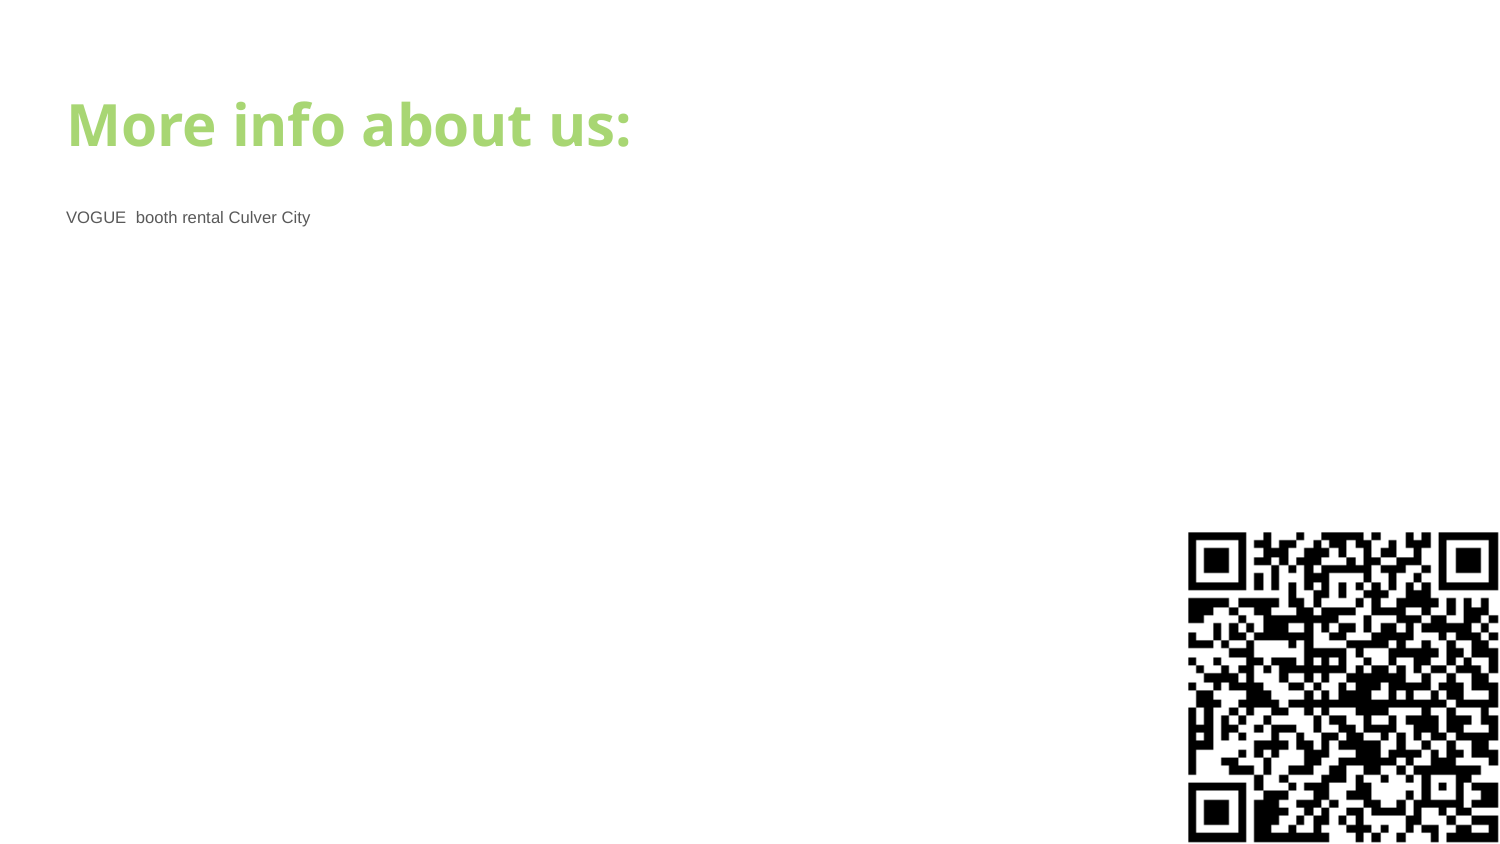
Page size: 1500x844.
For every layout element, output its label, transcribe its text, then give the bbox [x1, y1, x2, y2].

title More info about us: [51, 72, 1449, 167]
list VOGUE booth rental Culver City [51, 189, 1449, 750]
picture [1187, 531, 1500, 844]
